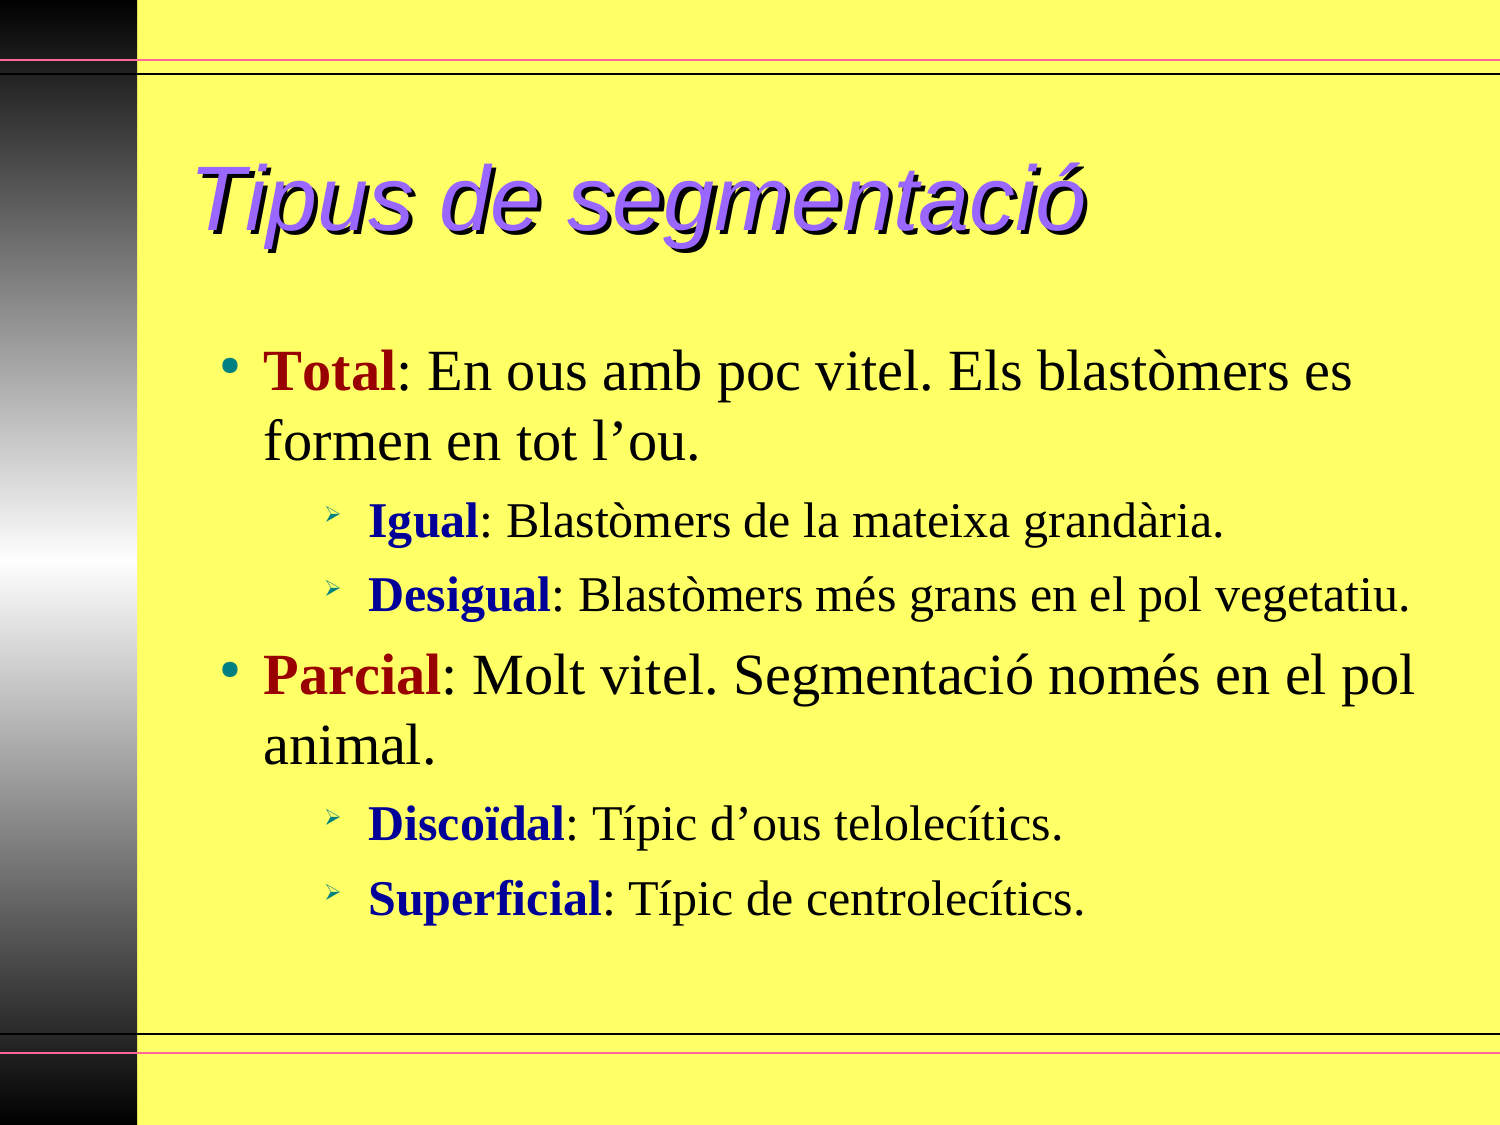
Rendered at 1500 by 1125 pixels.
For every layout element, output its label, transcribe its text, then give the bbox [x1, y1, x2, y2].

title Tipus de segmentació [174, 99, 1450, 288]
list Total: En ous amb poc vitel. Els blastòmers es formen en tot l’ou. Igual: Blastòmers de la mateixa grandària. Desigual: Blastòmers més grans en el pol vegetatiu. Parcial: Molt vitel. Segmentació només en el pol animal. Discoïdal: Típic d’ous telolecítics. Superficial: Típic de centrolecítics. [174, 324, 1450, 1001]
